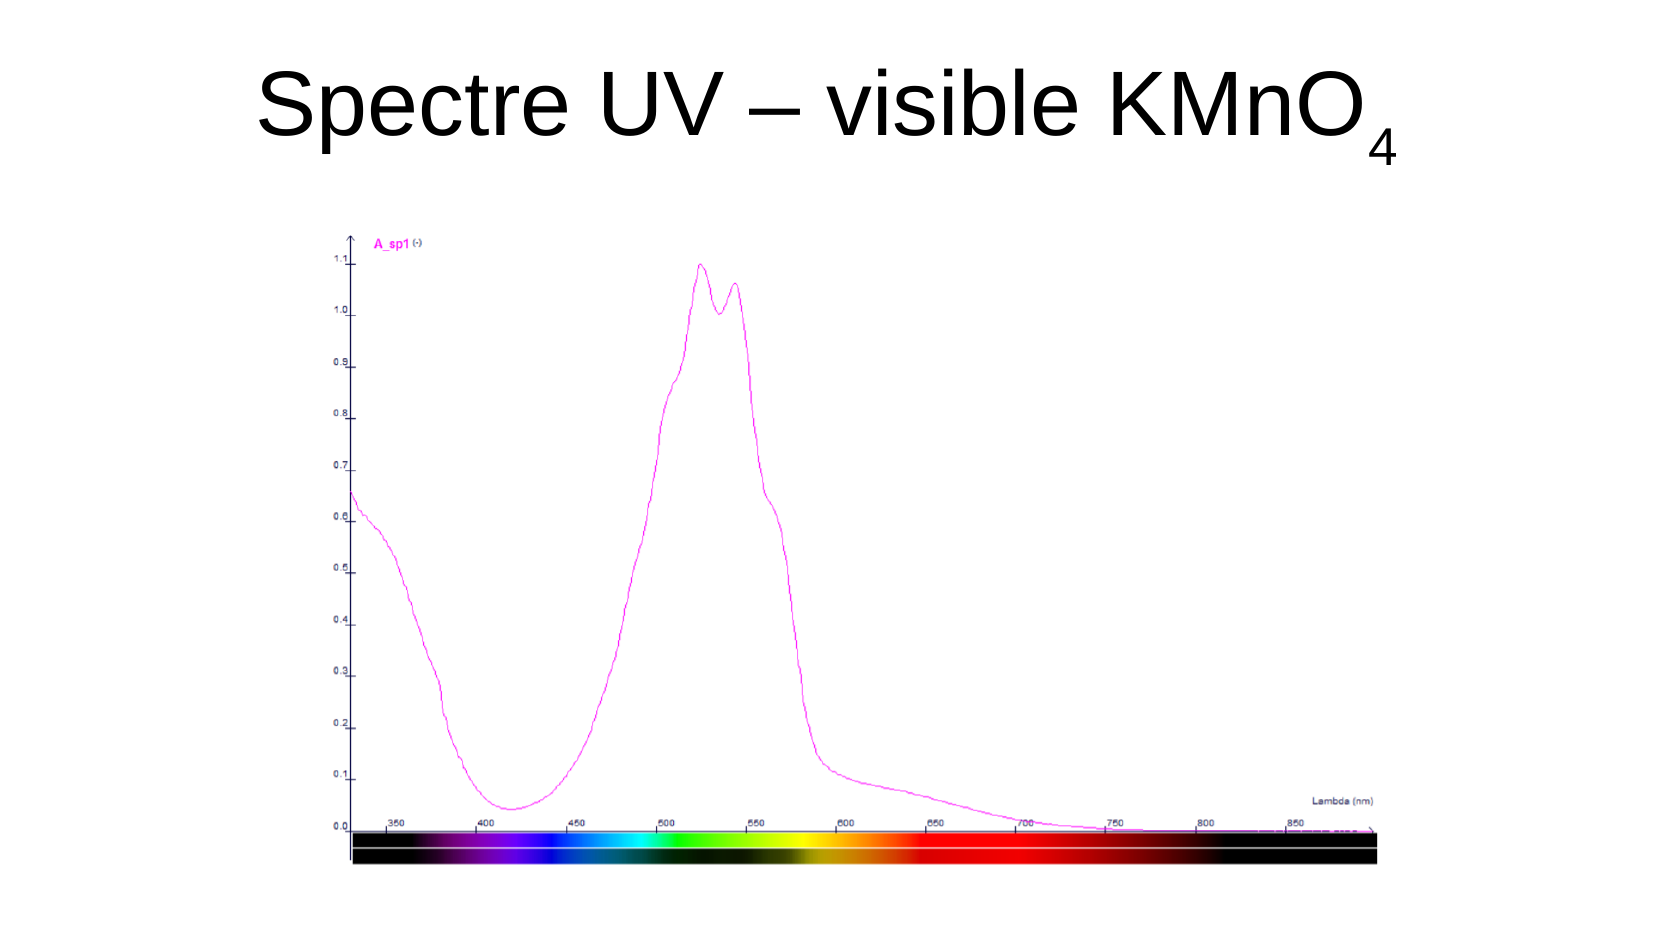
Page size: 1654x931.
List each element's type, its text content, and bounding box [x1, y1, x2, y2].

title Spectre UV – visible KMnO4 [82, 37, 1571, 193]
picture [312, 205, 1418, 886]
